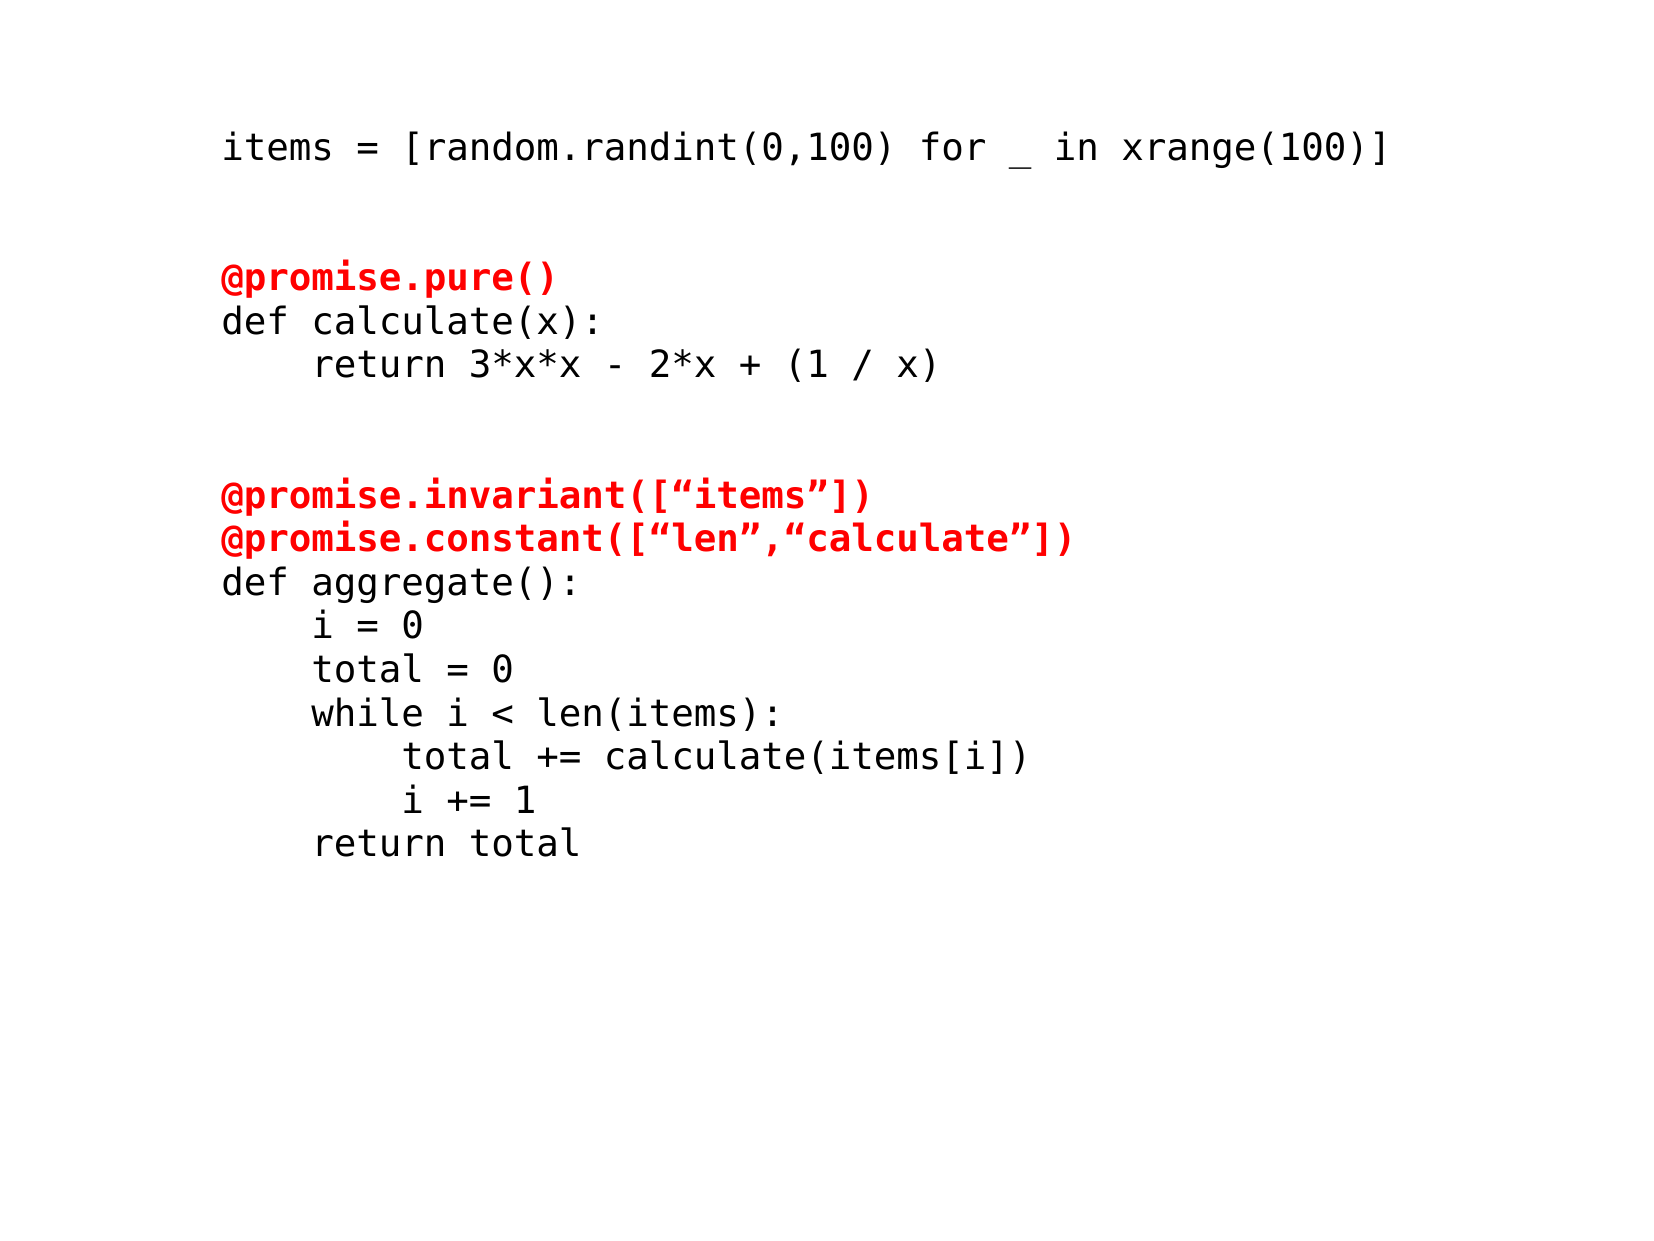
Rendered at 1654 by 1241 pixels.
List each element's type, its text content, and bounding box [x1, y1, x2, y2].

text_box items = [random.randint(0,100) for _ in xrange(100)] @promise.pure() def calculate(x): return 3*x*x - 2*x + (1 / x) @promise.invariant([“items”]) @promise.constant([“len”,“calculate”]) def aggregate(): i = 0 total = 0 while i < len(items): total += calculate(items[i]) i += 1 return total [206, 118, 1477, 917]
